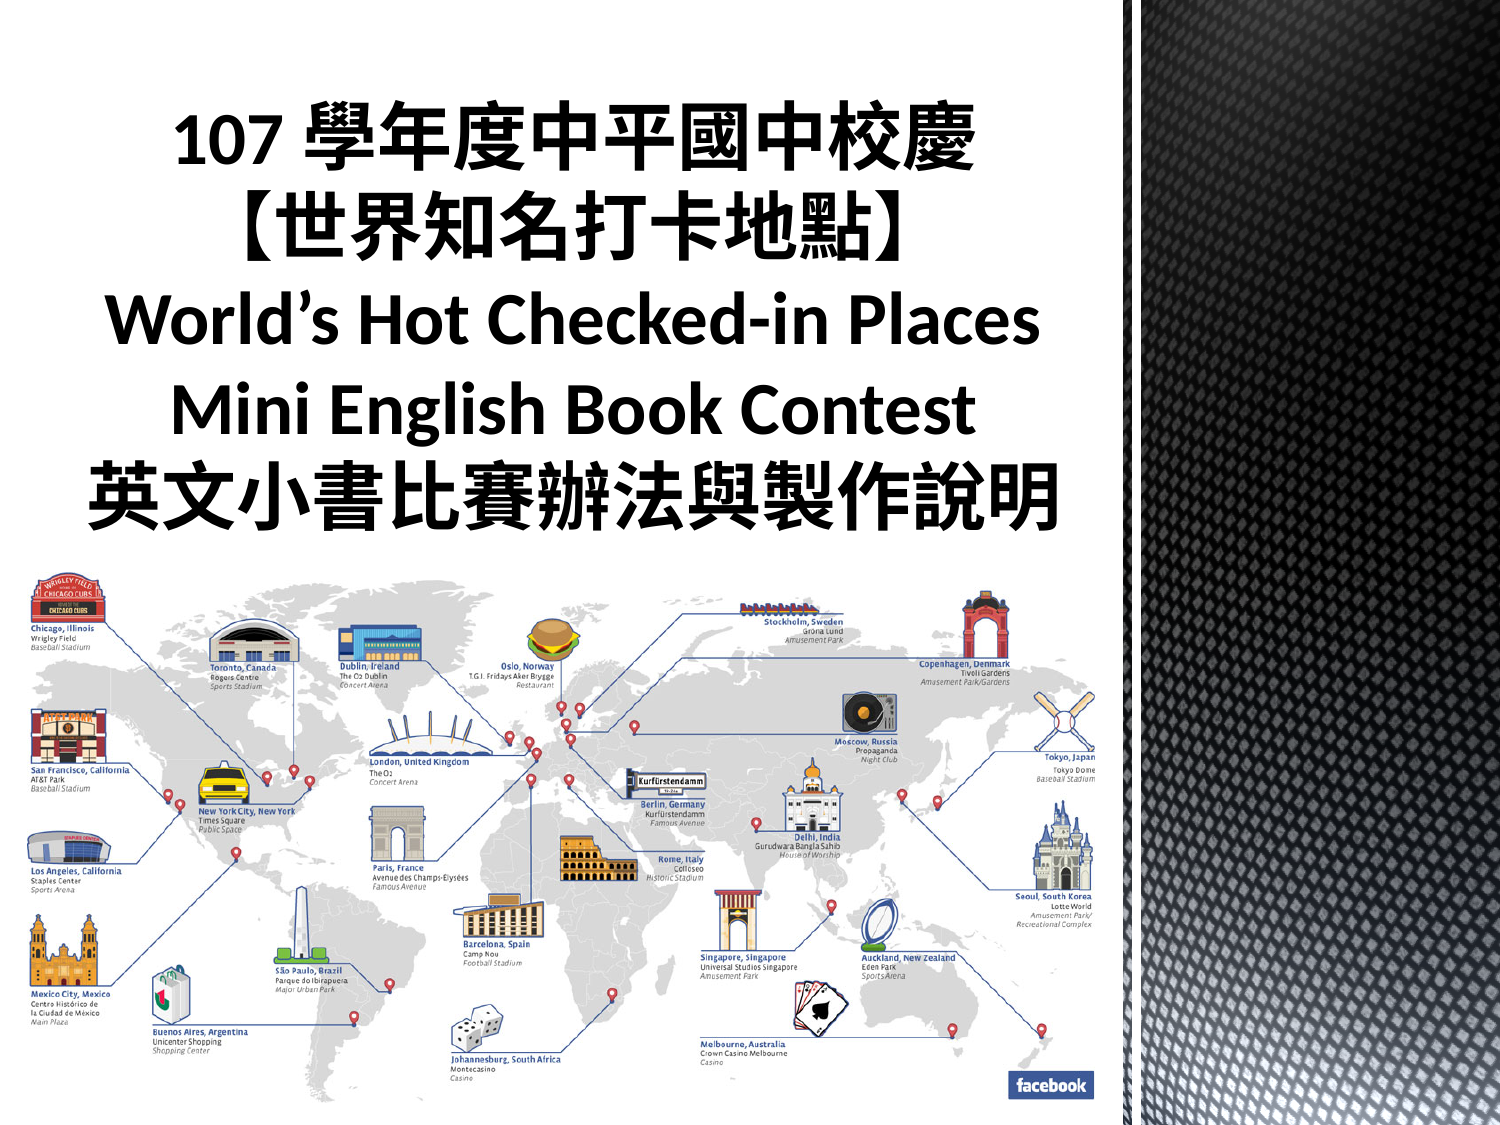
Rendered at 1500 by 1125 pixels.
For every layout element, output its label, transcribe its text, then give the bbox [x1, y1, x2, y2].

picture [27, 572, 1095, 1103]
title 107學年度中平國中校慶 【世界知名打卡地點】 World’s Hot Checked-in Places Mini English Book Contest 英文小書比賽辦法與製作說明 [27, 19, 1121, 547]
text_box [0, 44, 1120, 572]
